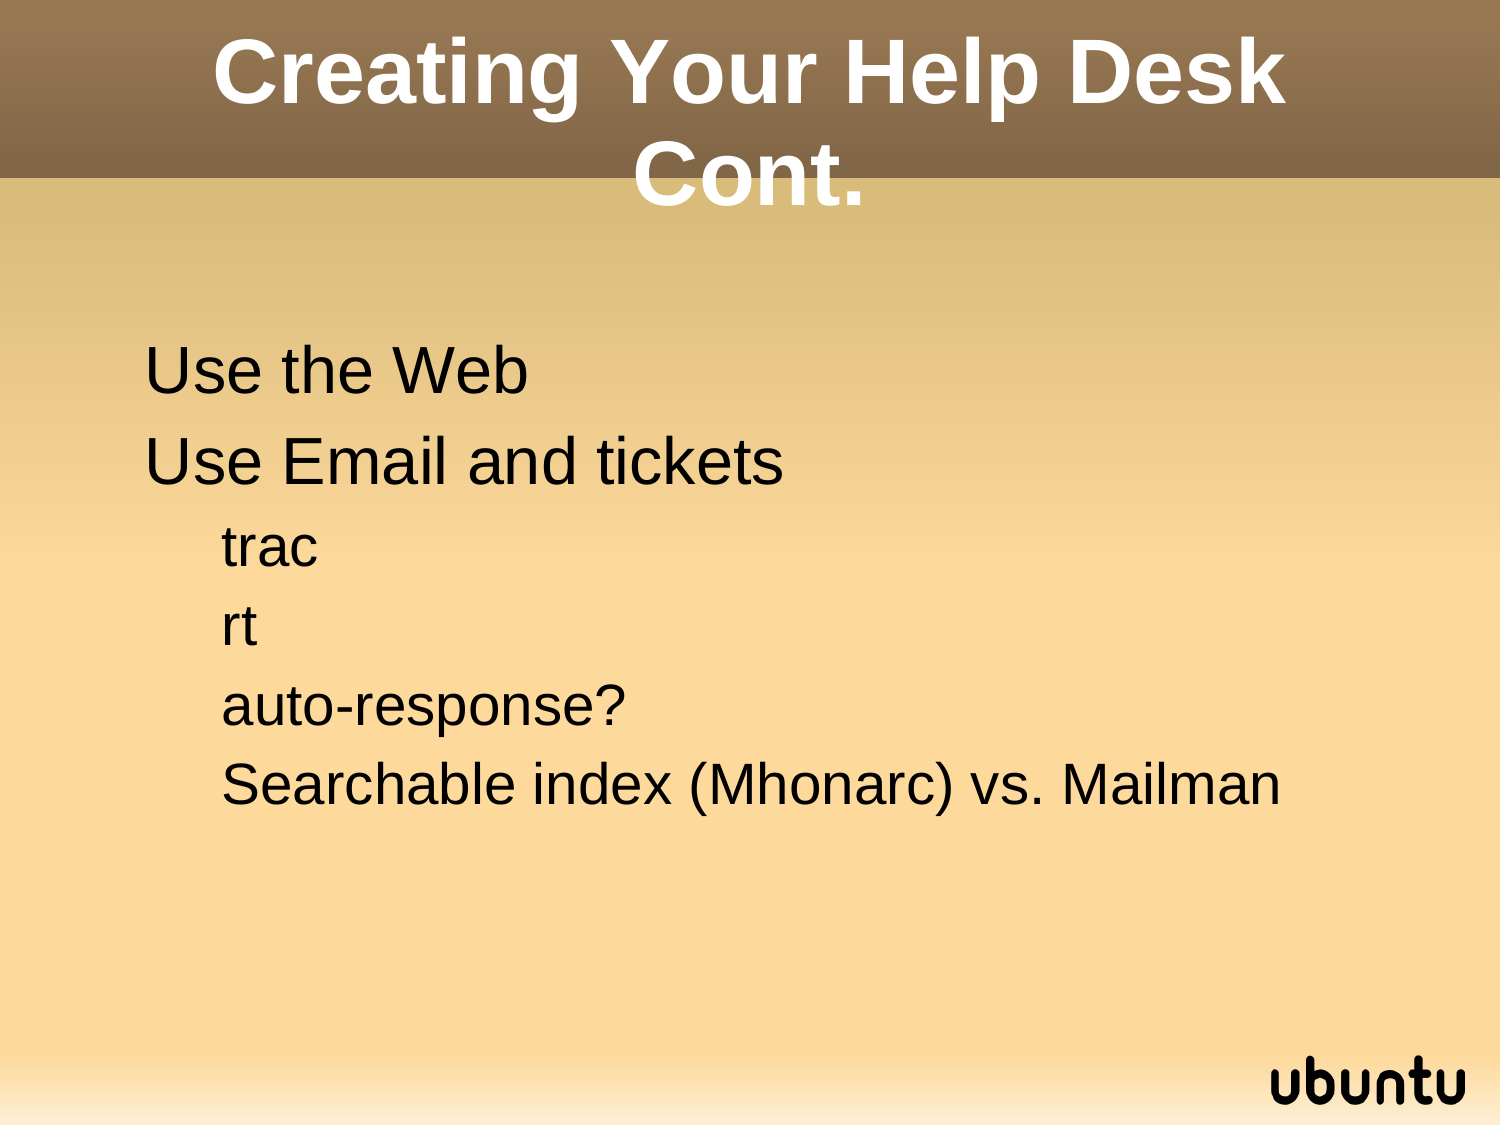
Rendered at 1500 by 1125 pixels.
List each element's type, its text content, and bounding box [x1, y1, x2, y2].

title Creating Your Help Desk Cont. [112, 12, 1388, 234]
list Use the Web Use Email and tickets trac rt auto-response? Searchable index (Mhonarc) vs. Mailman [112, 324, 1388, 1000]
picture [0, 0, 1500, 1125]
